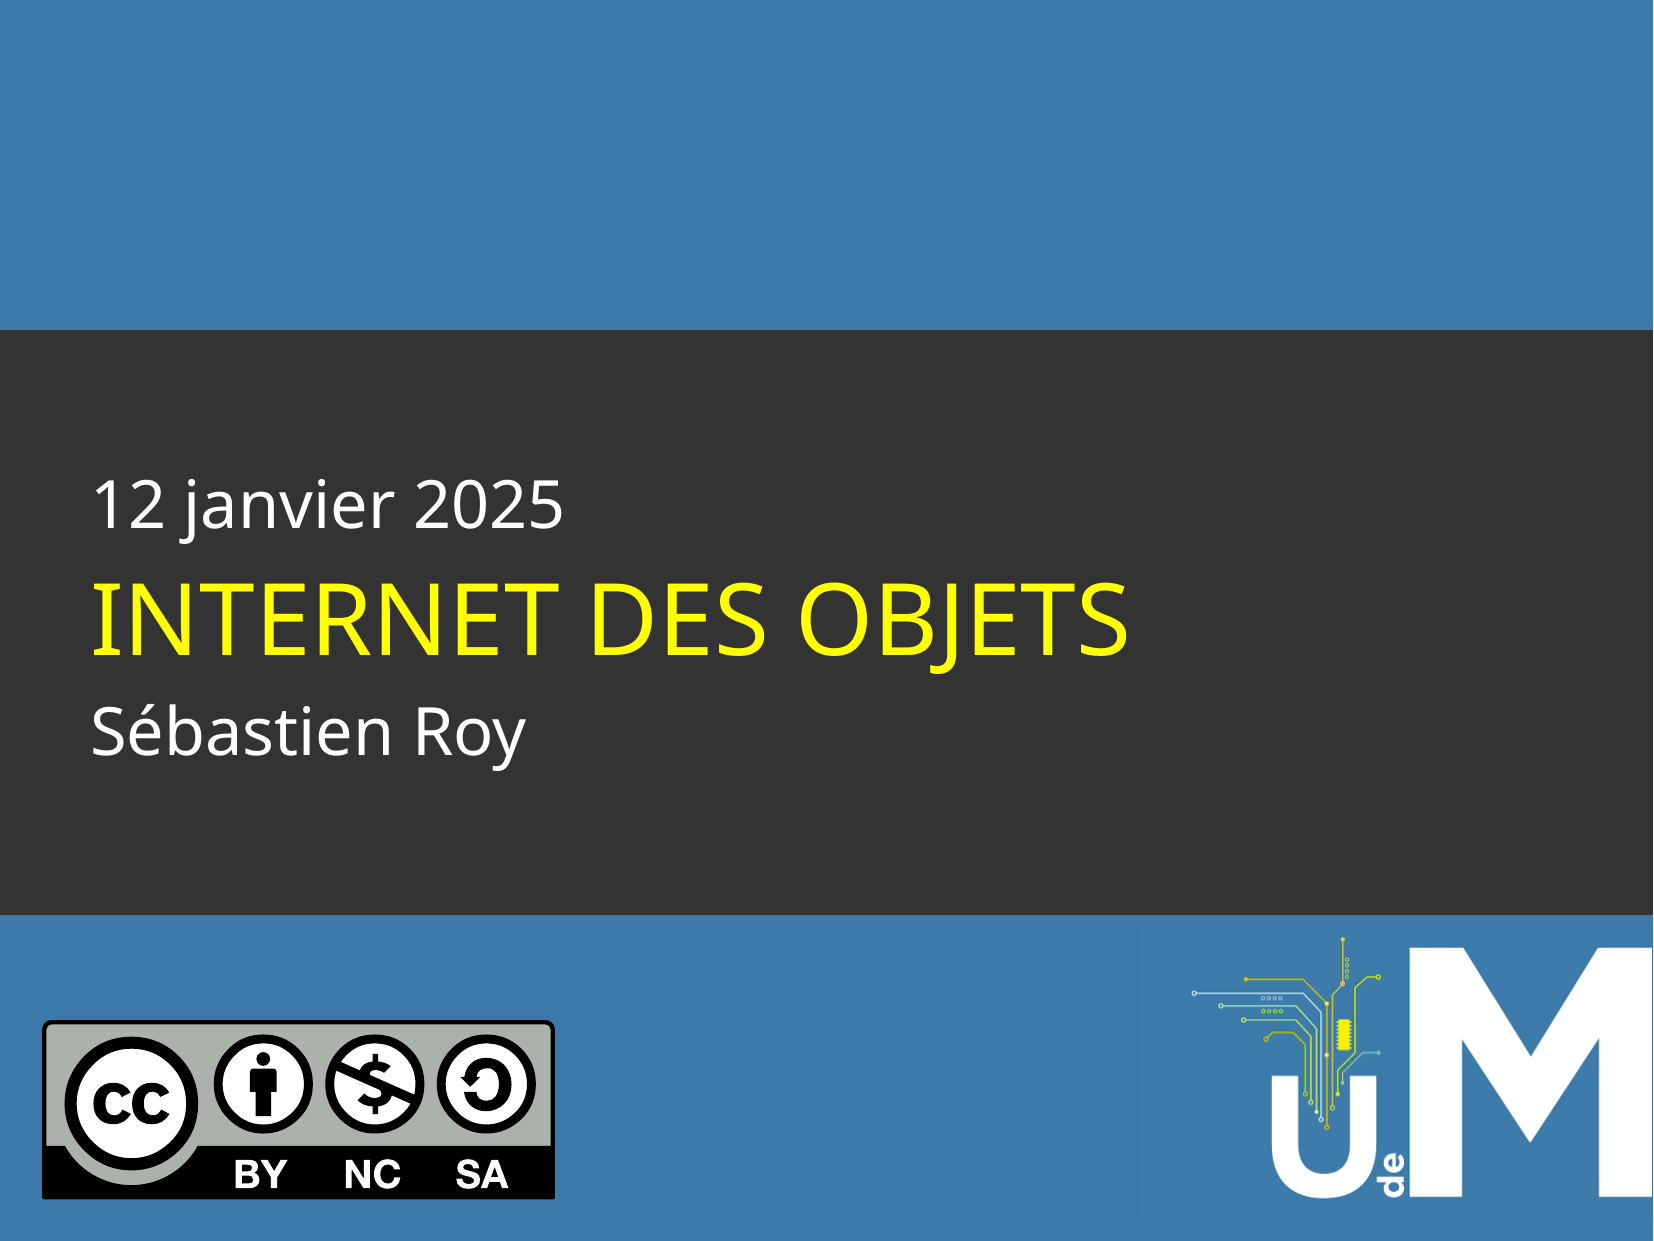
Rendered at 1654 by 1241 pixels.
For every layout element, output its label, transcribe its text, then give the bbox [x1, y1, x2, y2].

title 12 janvier 2025 INTERNET DES OBJETS Sébastien Roy [90, 412, 1578, 821]
picture [42, 1020, 556, 1200]
picture [1140, 929, 1652, 1218]
